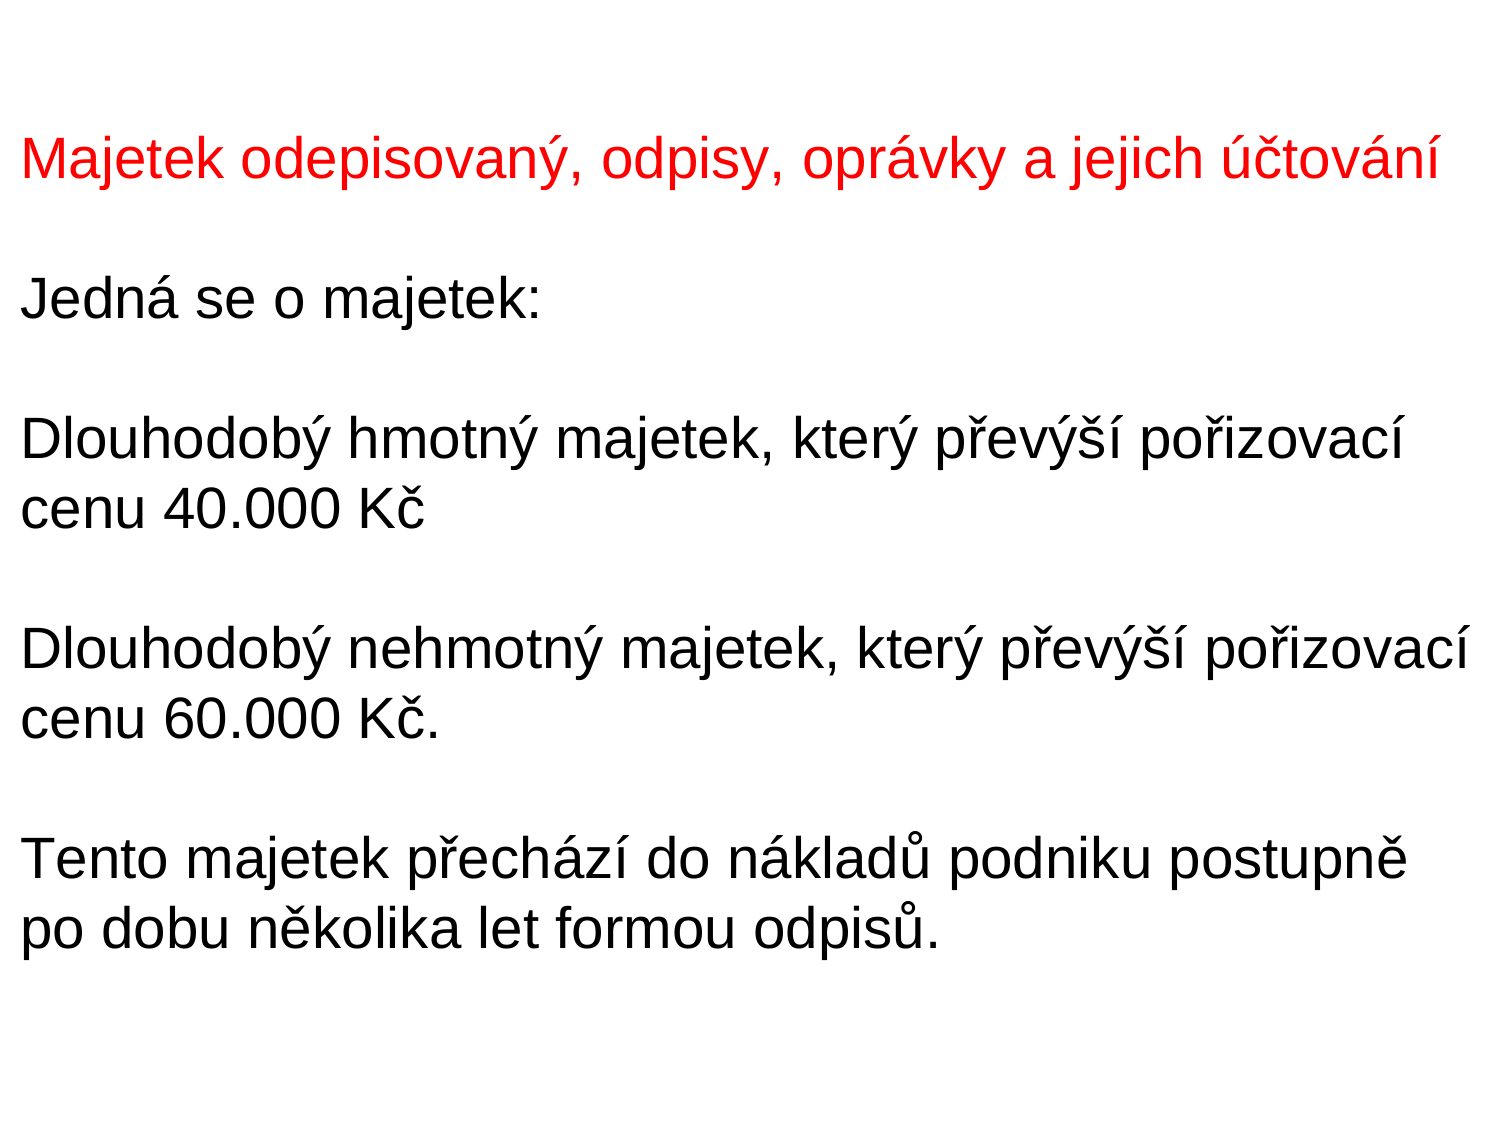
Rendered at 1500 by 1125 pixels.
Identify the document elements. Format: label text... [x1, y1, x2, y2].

text_box Majetek odepisovaný, odpisy, oprávky a jejich účtování Jedná se o majetek: Dlouhodobý hmotný majetek, který převýší pořizovací cenu 40.000 Kč Dlouhodobý nehmotný majetek, který převýší pořizovací cenu 60.000 Kč. Tento majetek přechází do nákladů podniku postupně po dobu několika let formou odpisů. [5, 112, 1489, 968]
